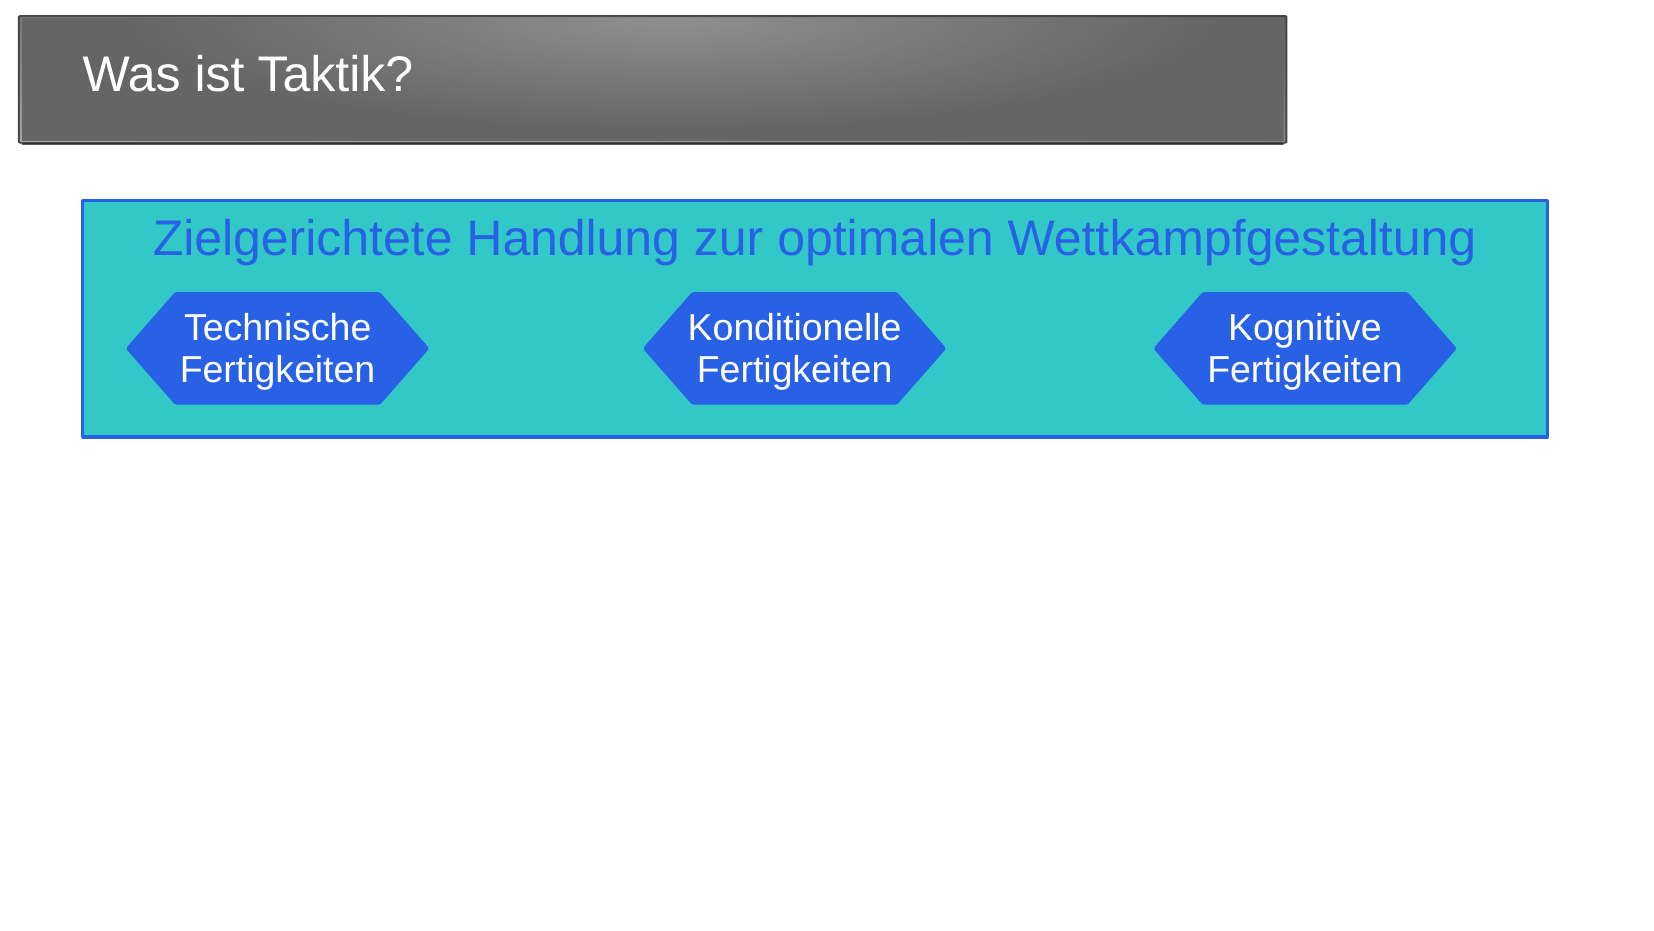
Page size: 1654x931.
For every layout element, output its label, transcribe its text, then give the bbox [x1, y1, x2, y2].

text_box Konditionelle Fertigkeiten [646, 295, 943, 402]
text_box Technische Fertigkeiten [129, 295, 426, 402]
text_box Zielgerichtete Handlung zur optimalen Wettkampfgestaltung [82, 200, 1548, 438]
text_box Kognitive Fertigkeiten [1157, 295, 1453, 402]
title Was ist Taktik? [82, 29, 1235, 119]
